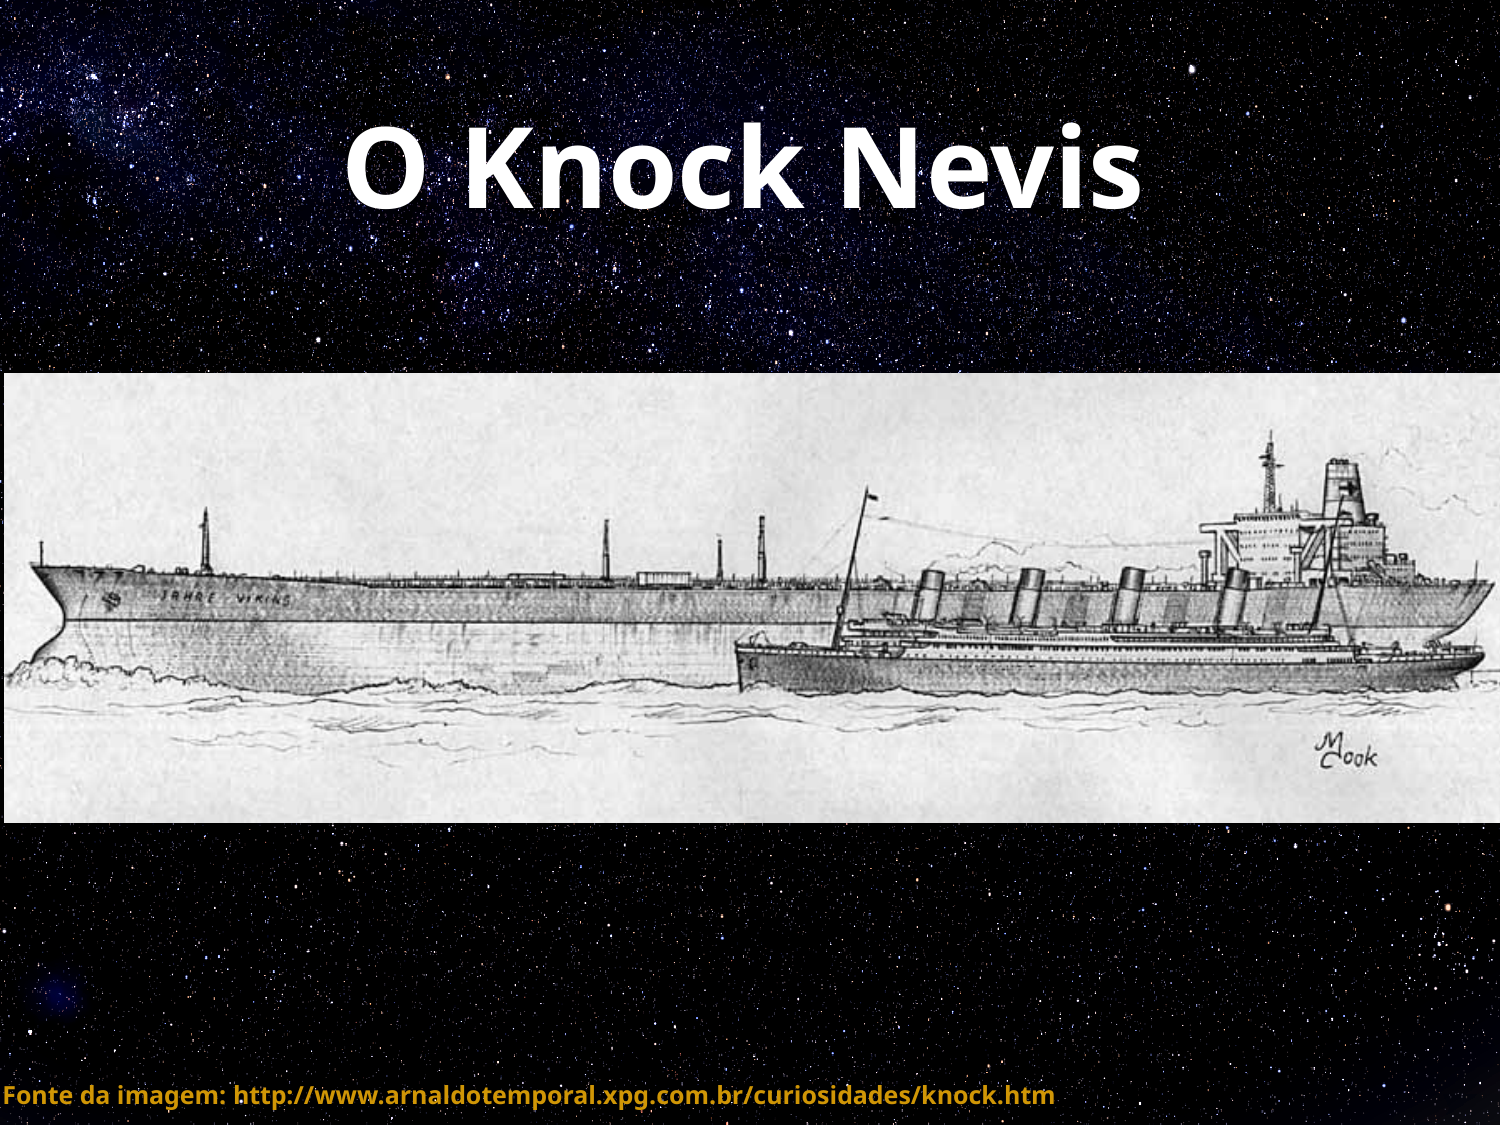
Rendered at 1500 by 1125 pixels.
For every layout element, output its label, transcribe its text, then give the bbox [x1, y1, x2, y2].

picture [0, 0, 1500, 1125]
title O Knock Nevis [105, 70, 1381, 258]
text_box Fonte da imagem: http://www.arnaldotemporal.xpg.com.br/curiosidades/knock.htm [0, 1072, 1073, 1118]
